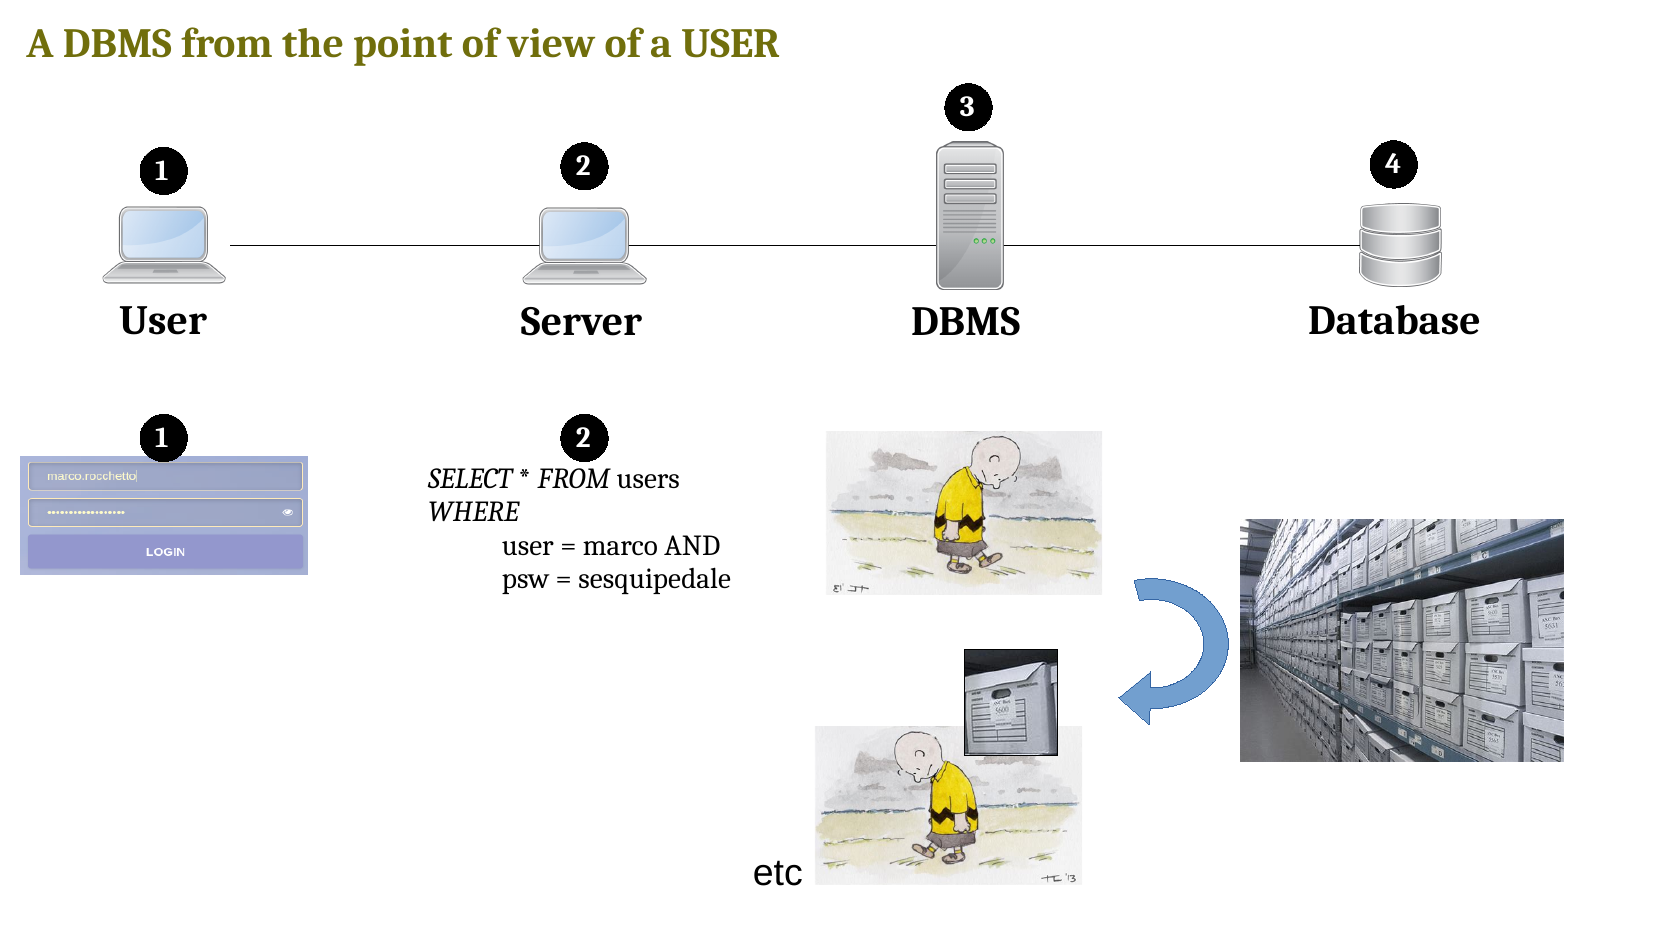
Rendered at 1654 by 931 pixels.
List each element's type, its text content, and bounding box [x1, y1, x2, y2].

text_box SELECT * FROM users WHERE user = marco AND psw = sesquipedale [413, 454, 761, 607]
picture [936, 141, 1004, 290]
text_box [1118, 578, 1229, 725]
picture [814, 649, 1083, 885]
text_box 1 [140, 146, 188, 196]
text_box A DBMS from the point of view of a USER [11, 12, 1193, 77]
text_box DBMS [896, 290, 1040, 355]
text_box Server [506, 290, 662, 355]
text_box 2 [561, 413, 608, 463]
text_box etc [738, 844, 818, 902]
text_box User [104, 289, 224, 354]
text_box 2 [561, 141, 608, 191]
text_box 4 [1370, 139, 1418, 189]
picture [825, 431, 1103, 595]
text_box Database [1293, 289, 1501, 354]
picture [20, 456, 308, 575]
picture [1359, 203, 1442, 288]
picture [1240, 519, 1564, 762]
text_box 3 [945, 82, 992, 132]
picture [97, 201, 231, 289]
picture [517, 202, 652, 290]
text_box 1 [140, 413, 188, 463]
